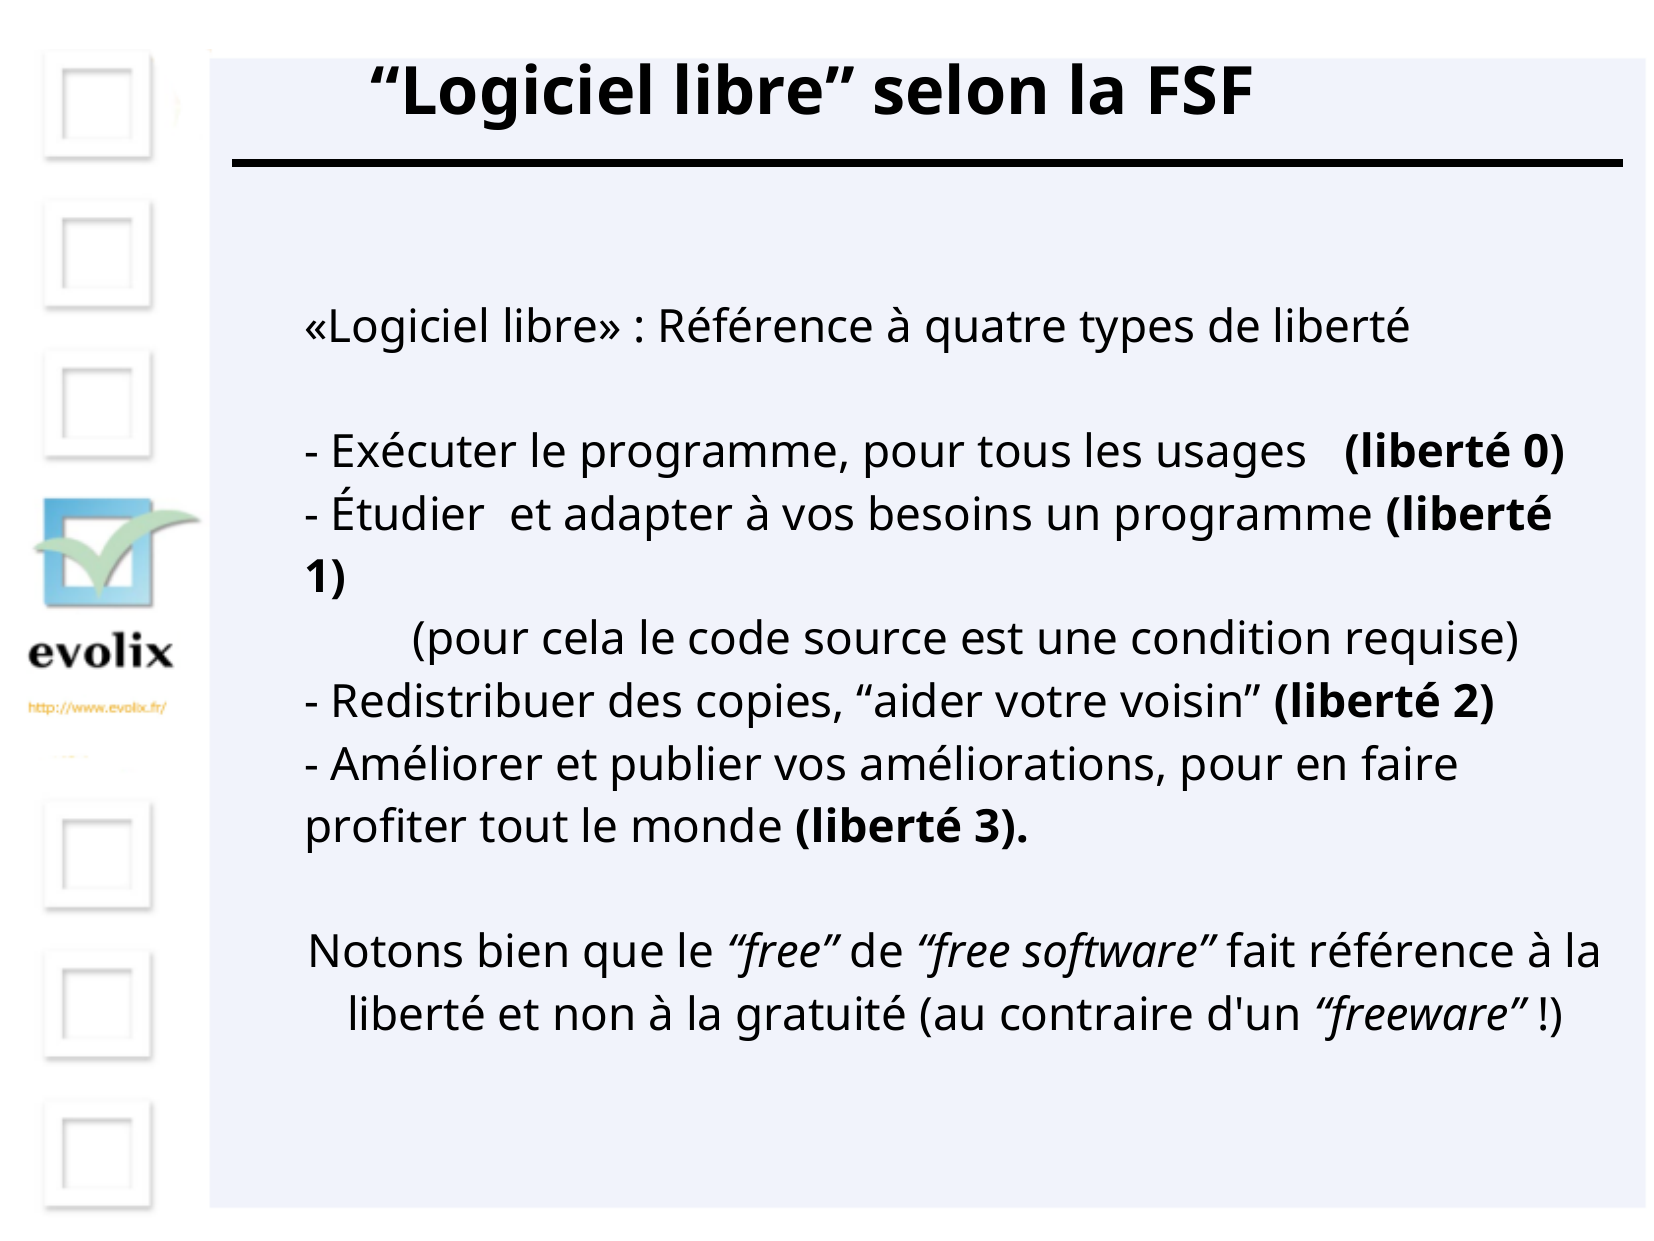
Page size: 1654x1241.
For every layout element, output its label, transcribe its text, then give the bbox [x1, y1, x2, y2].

picture [0, 49, 1654, 1218]
title “Logiciel libre” selon la FSF [22, 27, 1604, 151]
subtitle «Logiciel libre» : Référence à quatre types de liberté - Exécuter le programme, pour tous les usages (liberté 0) - Étudier et adapter à vos besoins un programme (liberté 1) (pour cela le code source est une condition requise) - Redistribuer des copies, “aider votre voisin” (liberté 2) - Améliorer et publier vos améliorations, pour en faire profiter tout le monde (liberté 3). Notons bien que le “free” de “free software” fait référence à la liberté et non à la gratuité (au contraire d'un “freeware” !) [229, 199, 1607, 1138]
